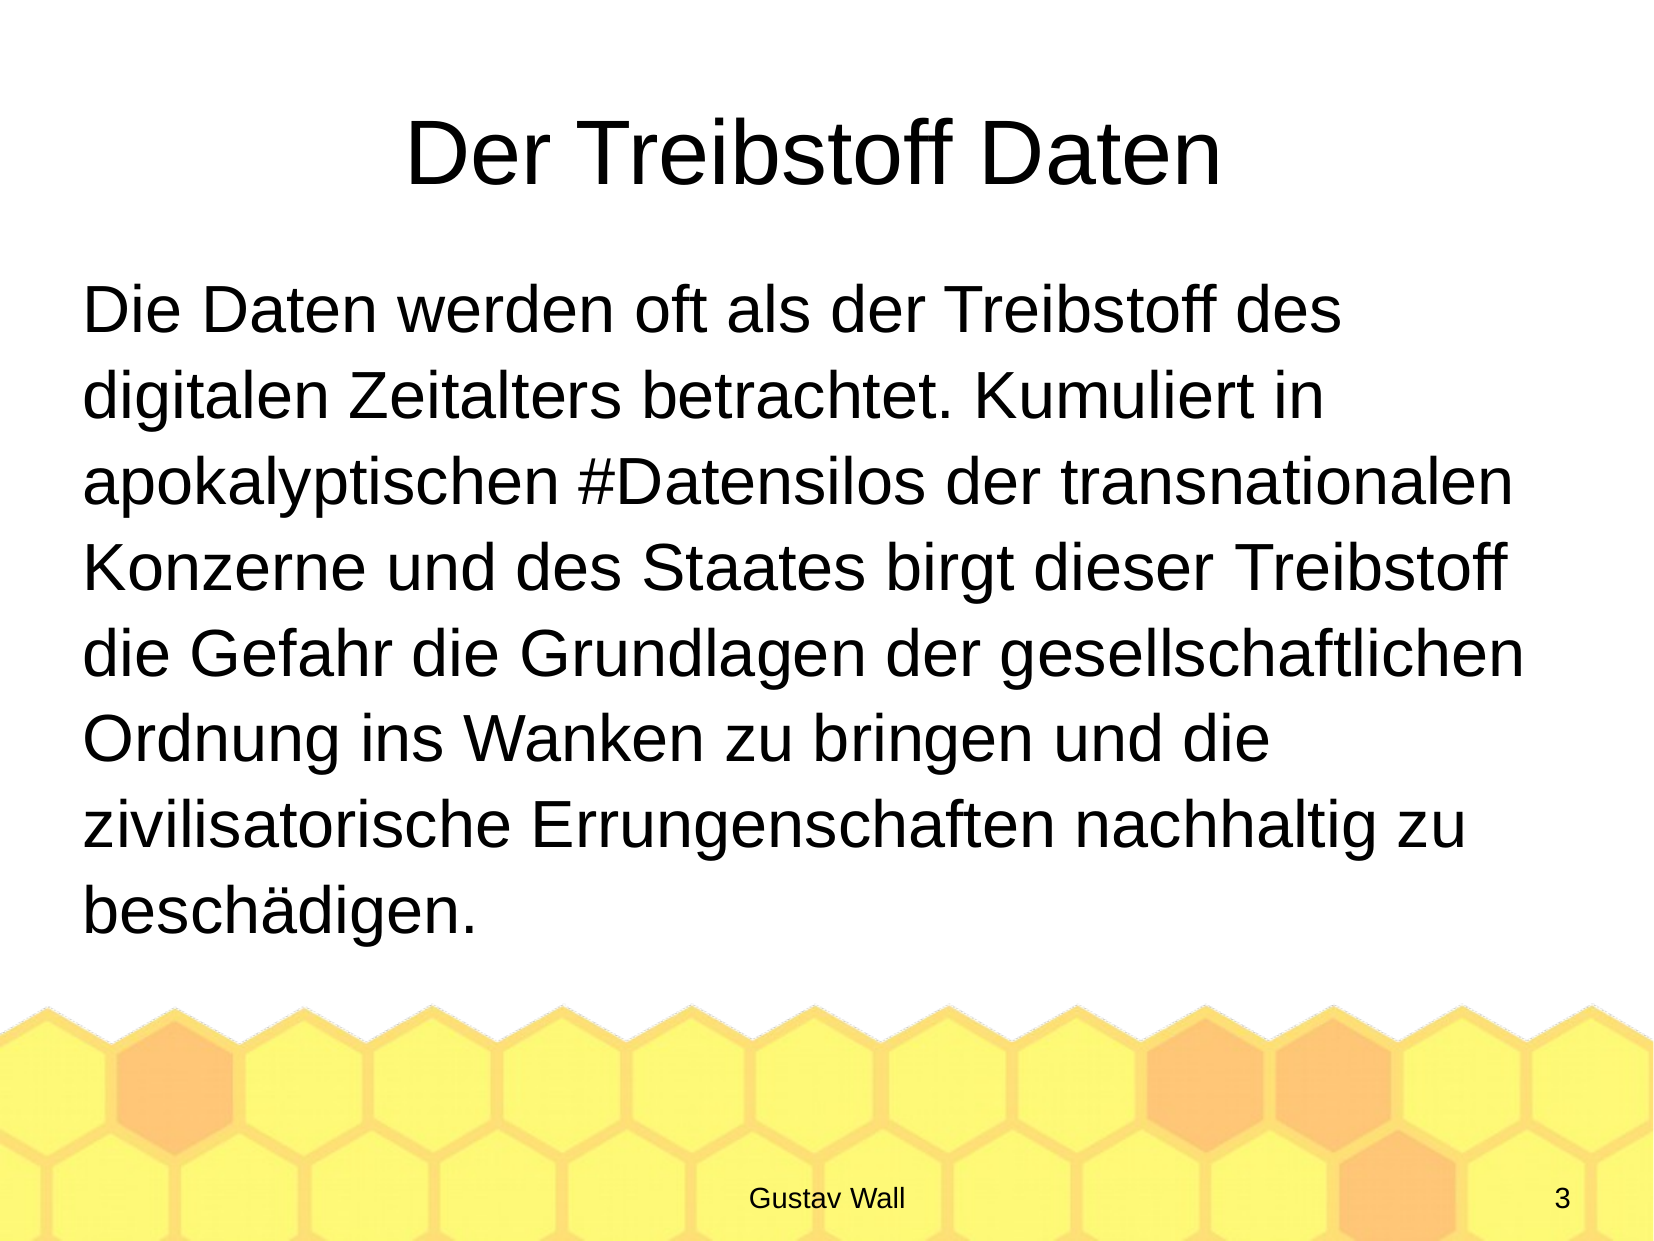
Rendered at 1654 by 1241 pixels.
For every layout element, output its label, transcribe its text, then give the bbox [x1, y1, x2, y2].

list Die Daten werden oft als der Treibstoff des digitalen Zeitalters betrachtet. Kumuliert in apokalyptischen #Datensilos der transnationalen Konzerne und des Staates birgt dieser Treibstoff die Gefahr die Grundlagen der gesellschaftlichen Ordnung ins Wanken zu bringen und die zivilisatorische Errungenschaften nachhaltig zu beschädigen. [82, 260, 1571, 980]
title Der Treibstoff Daten [82, 49, 1571, 257]
picture [0, 1001, 1654, 1241]
